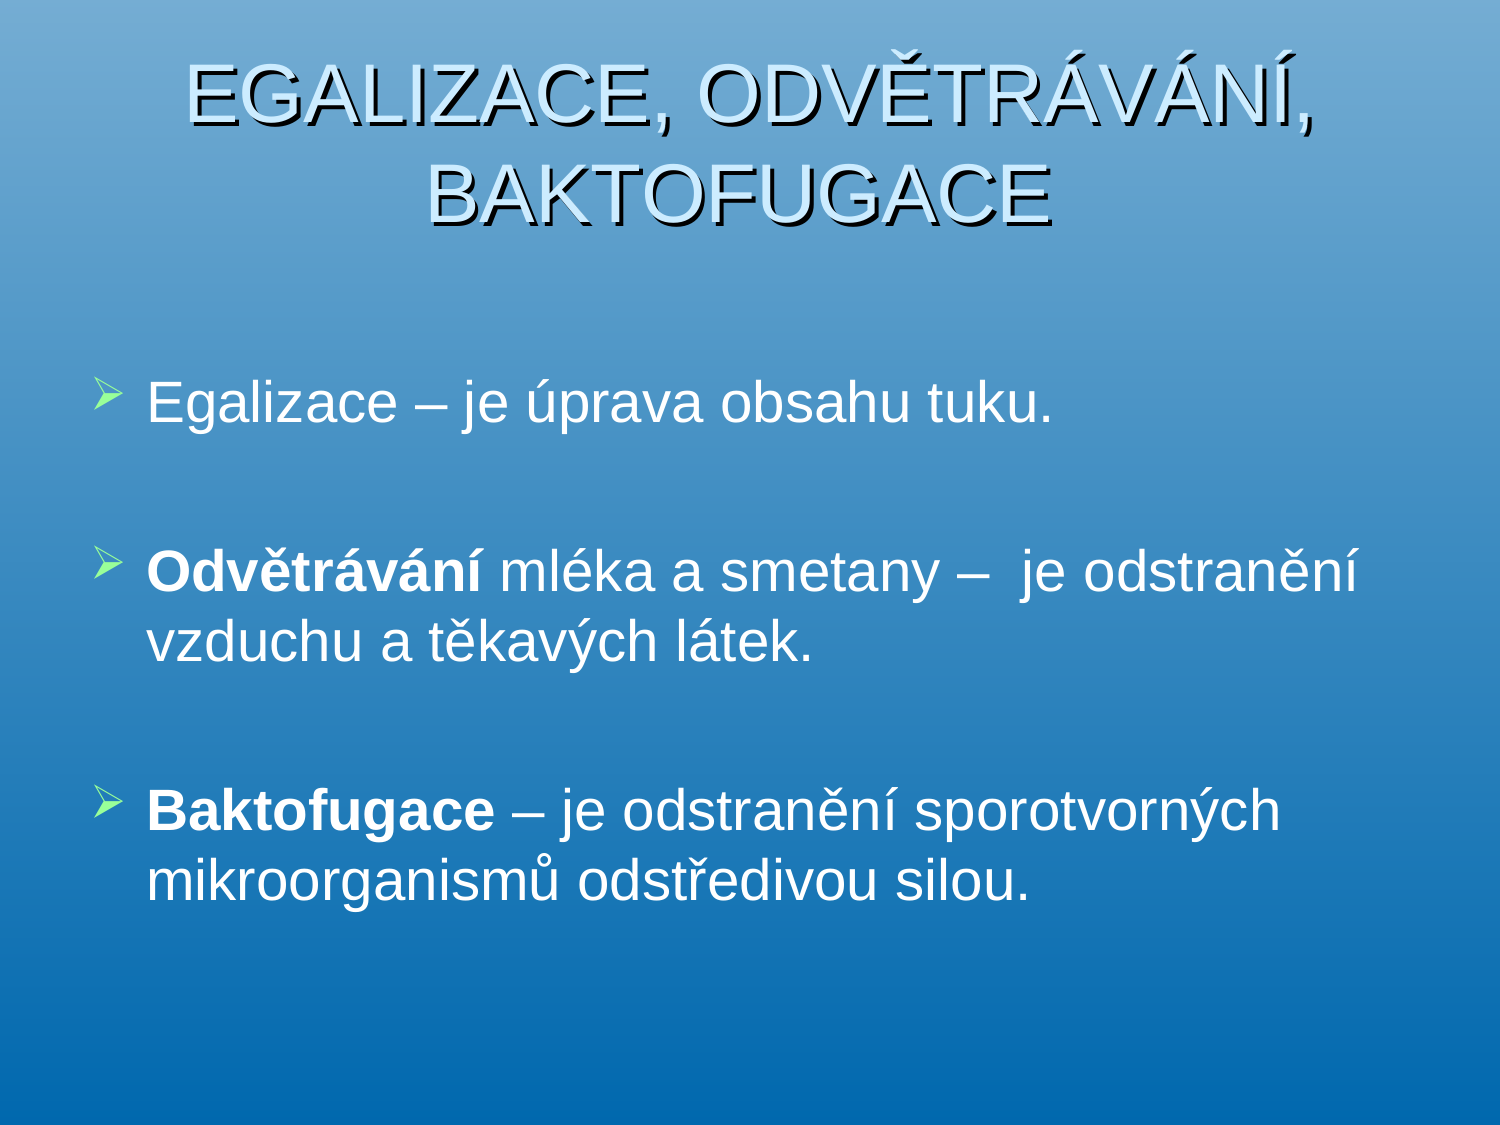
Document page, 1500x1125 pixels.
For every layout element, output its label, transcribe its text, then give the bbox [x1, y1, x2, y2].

list Egalizace – je úprava obsahu tuku. Odvětrávání mléka a smetany – je odstranění vzduchu a těkavých látek. Baktofugace – je odstranění sporotvorných mikroorganismů odstředivou silou. [75, 262, 1426, 1059]
title EGALIZACE, ODVĚTRÁVÁNÍ, BAKTOFUGACE [75, 31, 1426, 247]
